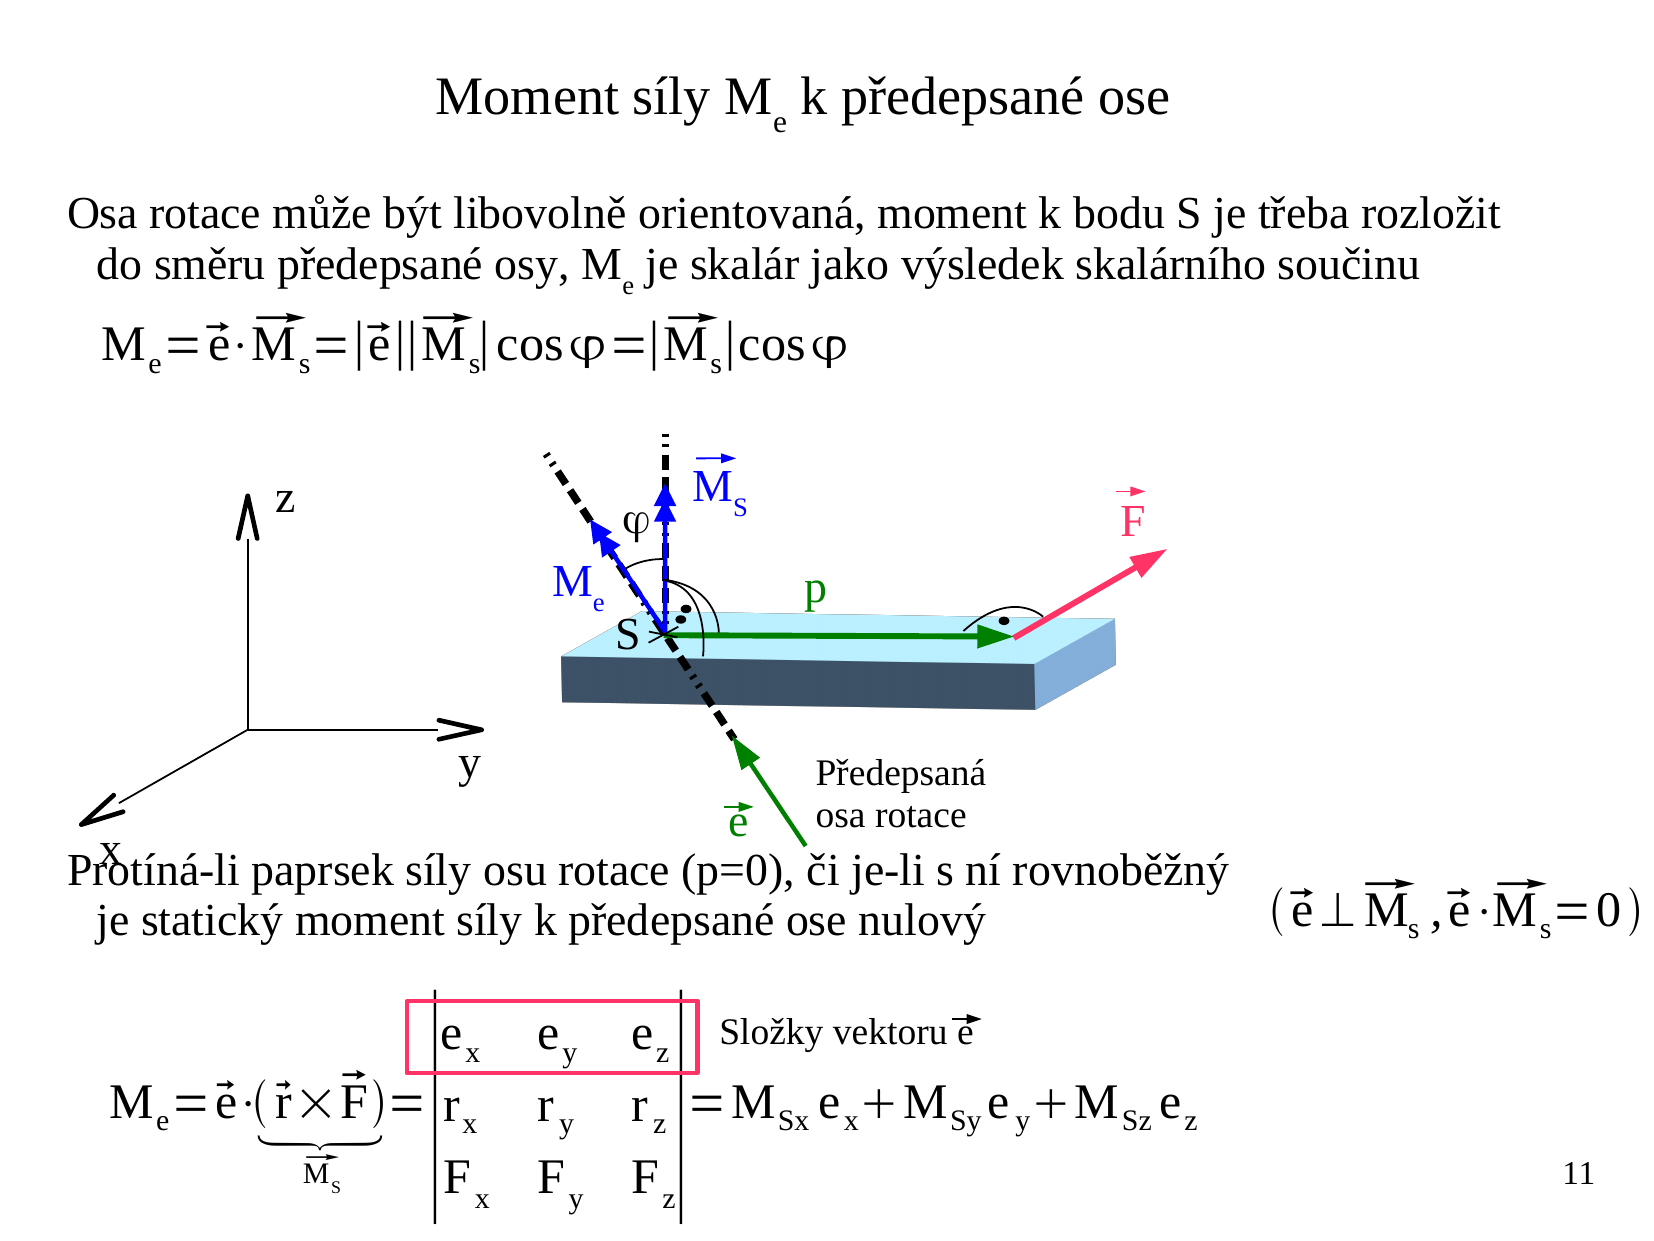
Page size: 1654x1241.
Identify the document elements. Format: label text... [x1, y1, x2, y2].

title Moment síly Me k předepsané ose [59, 7, 1548, 200]
text_box F [1120, 495, 1200, 556]
text_box Předepsaná osa rotace [800, 744, 1021, 858]
text_box [999, 617, 1009, 625]
text_box S [600, 601, 691, 673]
text_box MS [692, 460, 771, 526]
list Osa rotace může být libovolně orientovaná, moment k bodu S je třeba rozložit do směru předepsané osy, Me je skalár jako výsledek skalárního součinu Protíná-li paprsek síly osu rotace (p=0), či je-li s ní rovnoběžný je statický moment síly k předepsané ose nulový [67, 187, 1556, 1144]
text_box e [728, 795, 787, 856]
chart [87, 987, 1209, 1227]
text_box z [260, 463, 350, 535]
text_box Me [552, 555, 631, 622]
text_box Složky vektoru e [704, 1003, 1396, 1064]
text_box y [443, 729, 533, 801]
text_box p [804, 561, 863, 622]
text_box j [607, 494, 679, 569]
text_box x [85, 816, 174, 888]
chart [79, 310, 863, 383]
chart [1251, 876, 1654, 949]
